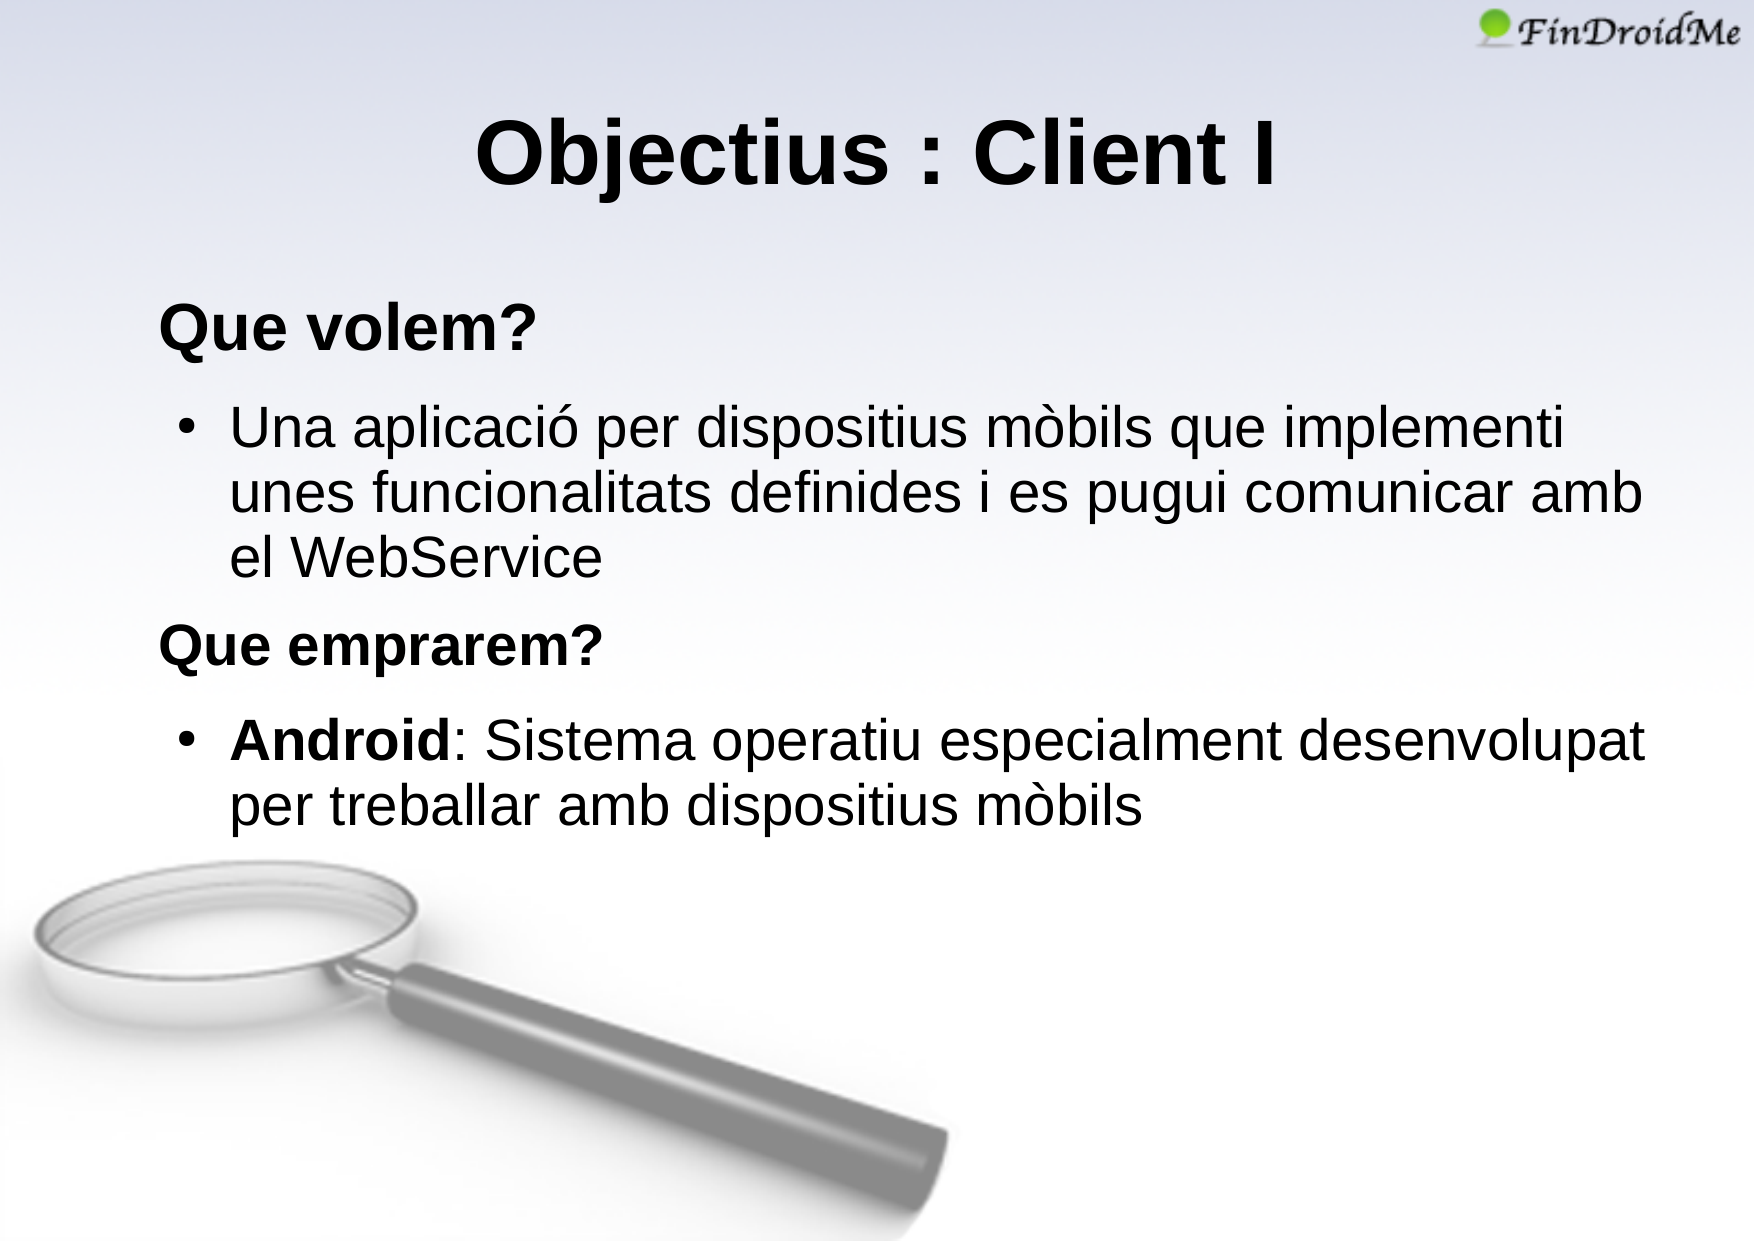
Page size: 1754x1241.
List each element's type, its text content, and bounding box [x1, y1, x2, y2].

title Objectius : Client I [87, 49, 1667, 257]
list Que volem? Una aplicació per dispositius mòbils que implementi unes funcionalitats definides i es pugui comunicar amb el WebService Que emprarem? Android: Sistema operatiu especialment desenvolupat per treballar amb dispositius mòbils [87, 290, 1667, 1109]
picture [0, 0, 1754, 1241]
